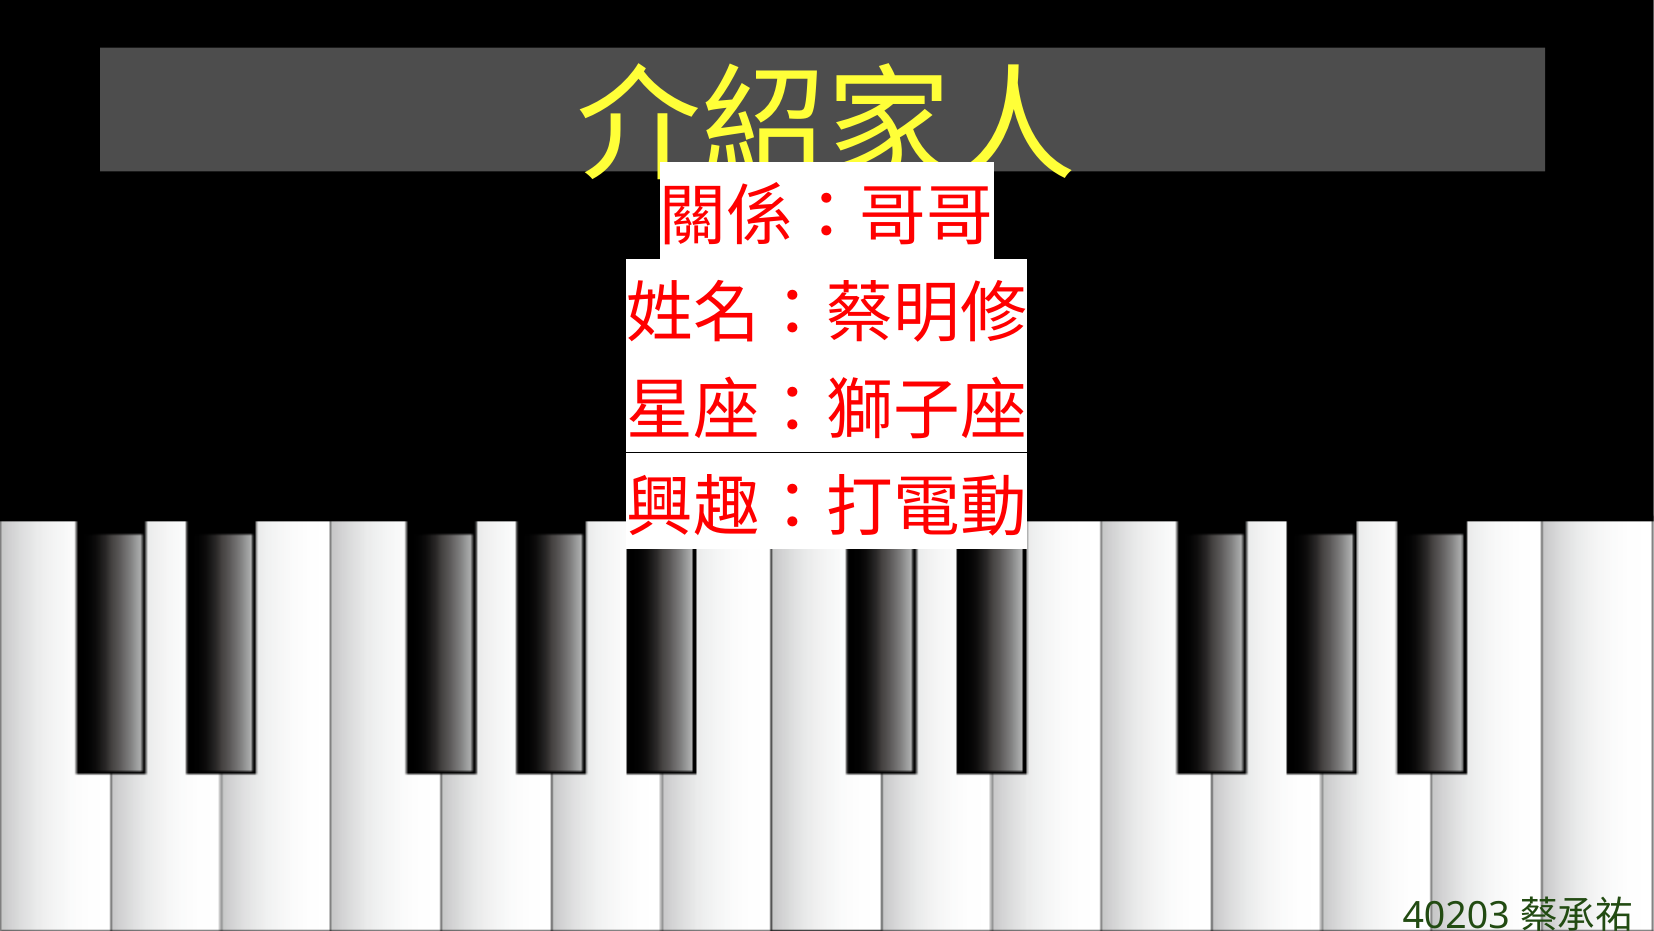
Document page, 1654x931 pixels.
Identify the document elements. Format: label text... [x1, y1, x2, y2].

picture [0, 522, 1654, 931]
title 介紹家人 [82, 37, 1571, 155]
text_box 40203蔡承祐 [1387, 877, 1648, 931]
subtitle 關係：哥哥 姓名：蔡明修 星座：獅子座 興趣：打電動 [82, 155, 1571, 556]
